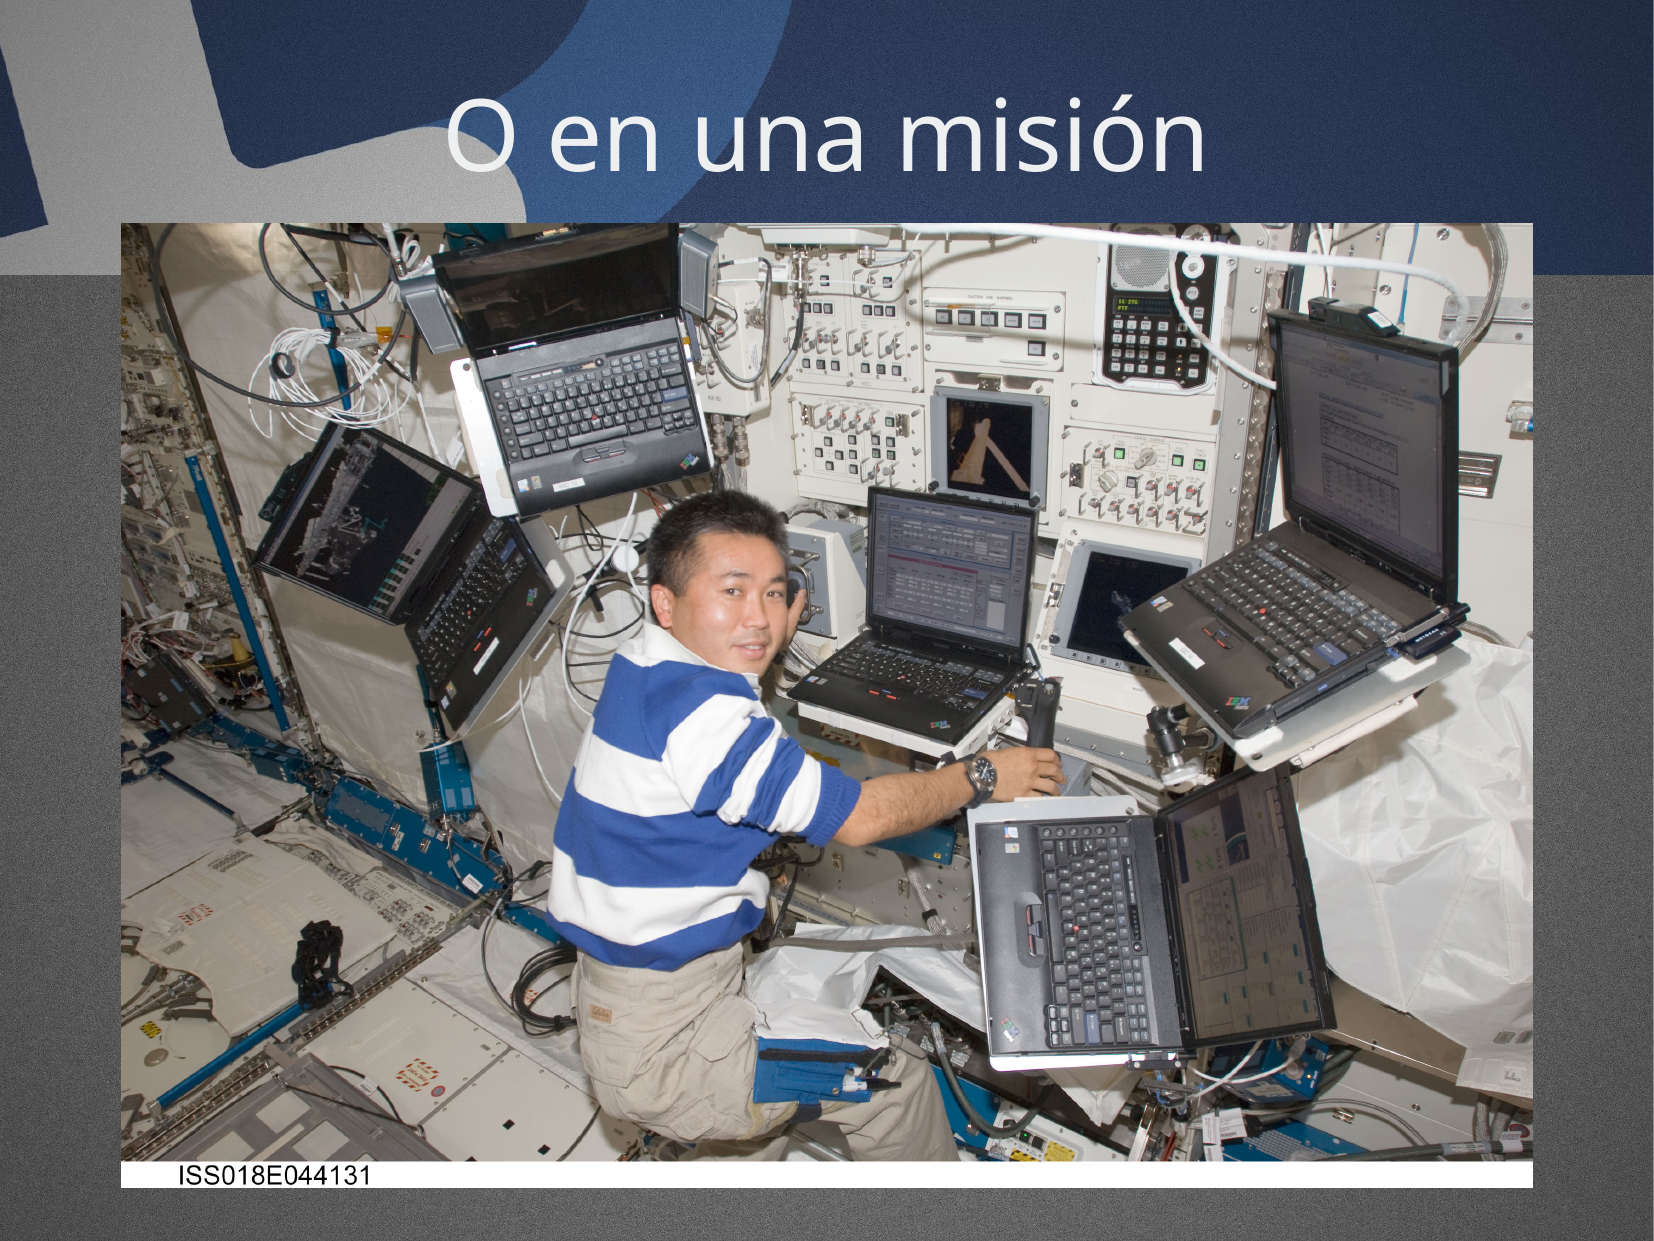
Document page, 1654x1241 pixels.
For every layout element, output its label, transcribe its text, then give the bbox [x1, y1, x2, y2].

title O en una misión [88, 29, 1565, 237]
picture [0, 0, 1654, 1241]
